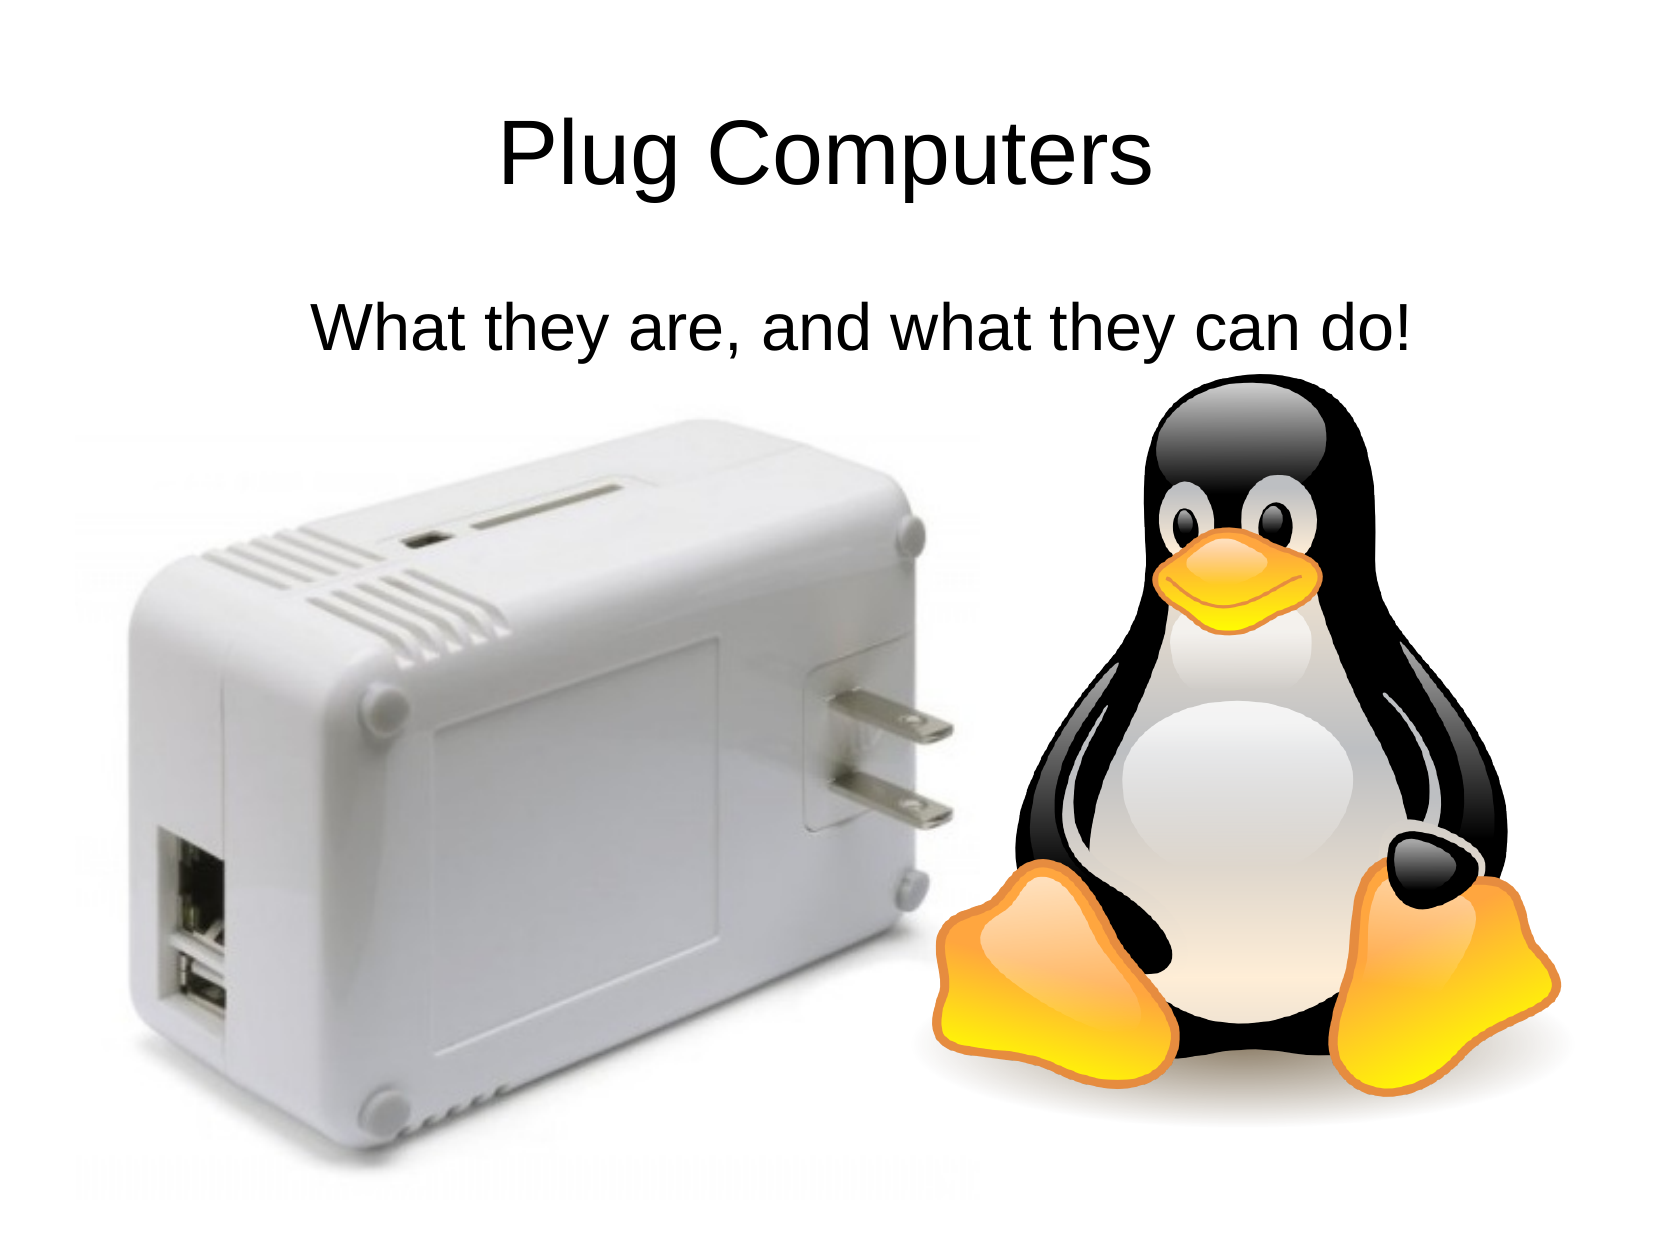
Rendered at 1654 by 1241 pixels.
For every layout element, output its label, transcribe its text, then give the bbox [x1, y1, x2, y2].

title Plug Computers [82, 56, 1571, 250]
picture [75, 374, 1576, 1201]
list What they are, and what they can do! [82, 290, 1571, 389]
